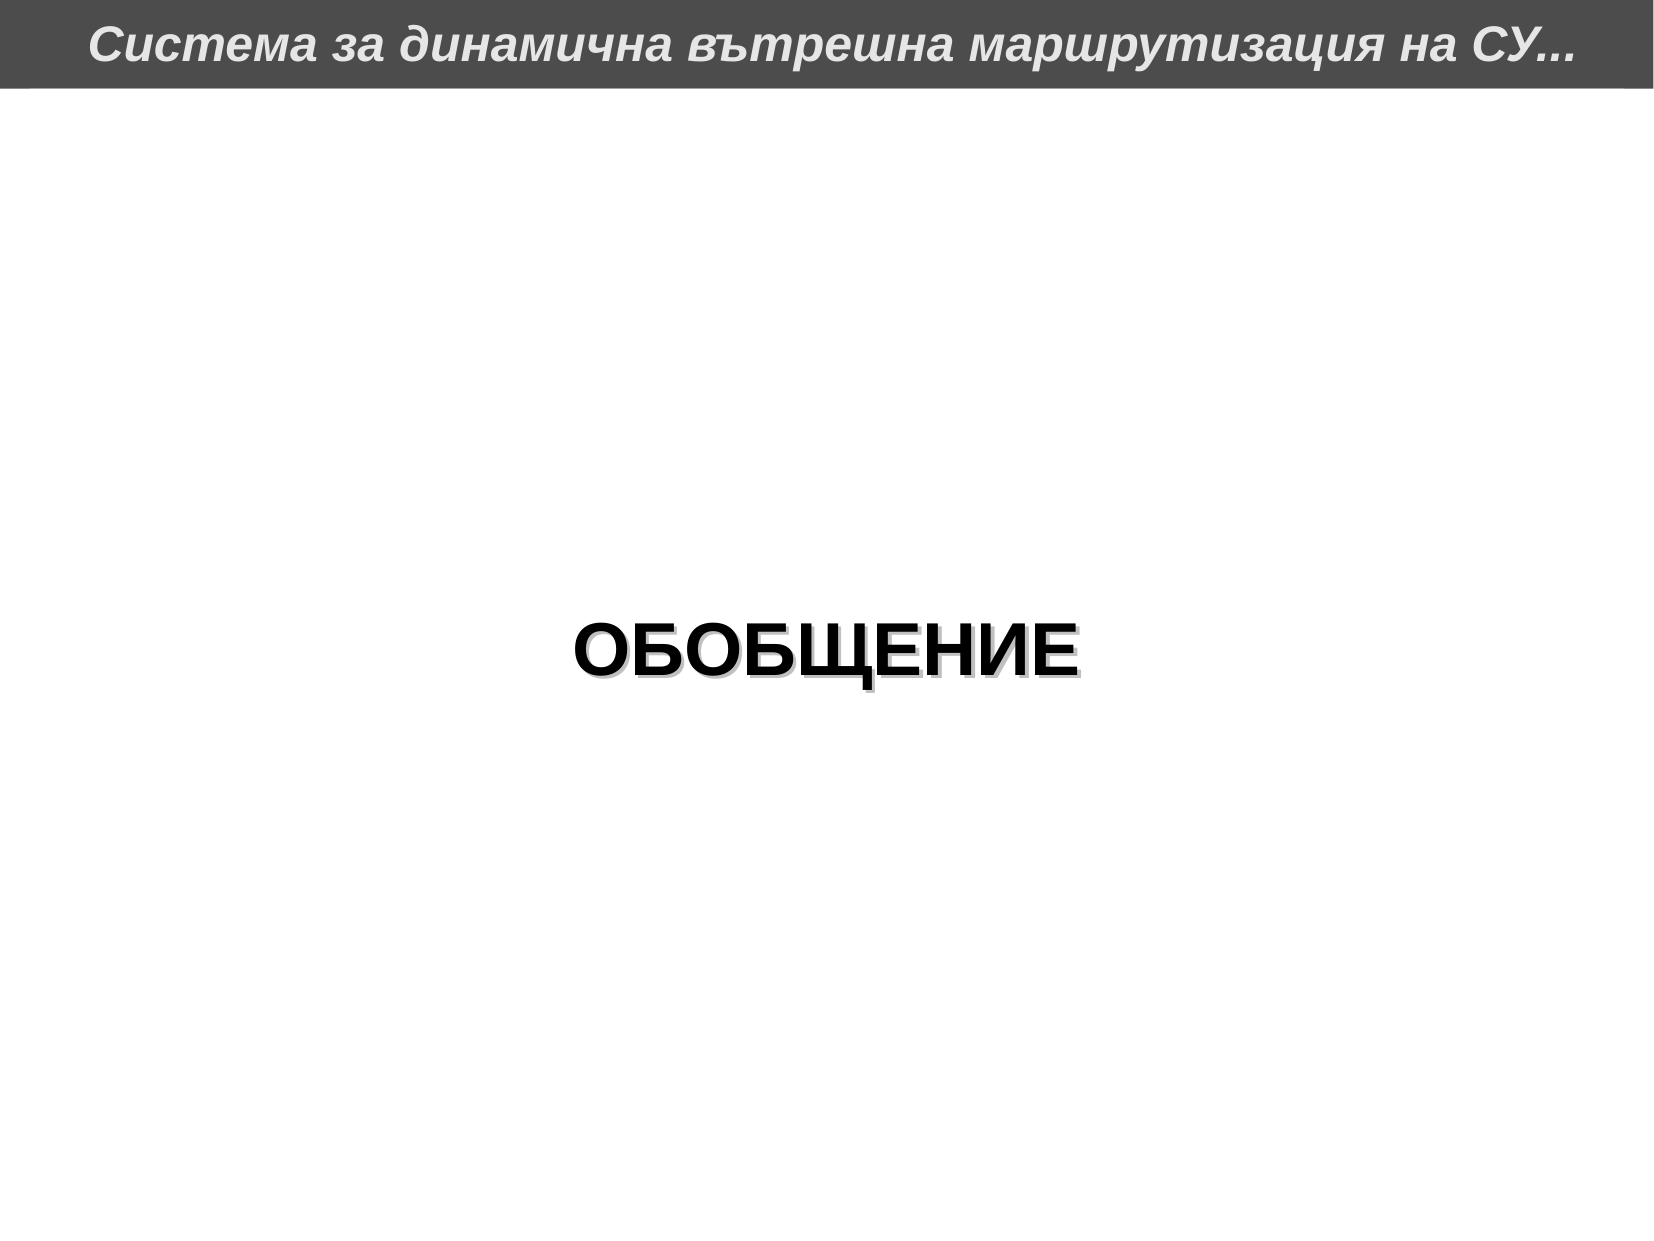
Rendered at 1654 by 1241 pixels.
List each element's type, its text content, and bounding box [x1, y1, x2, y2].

text_box Система за динамична вътрешна маршрутизация на СУ... [72, 8, 1594, 80]
text_box [0, 0, 1654, 89]
text_box ОБОБЩЕНИЕ [29, 88, 1625, 1211]
